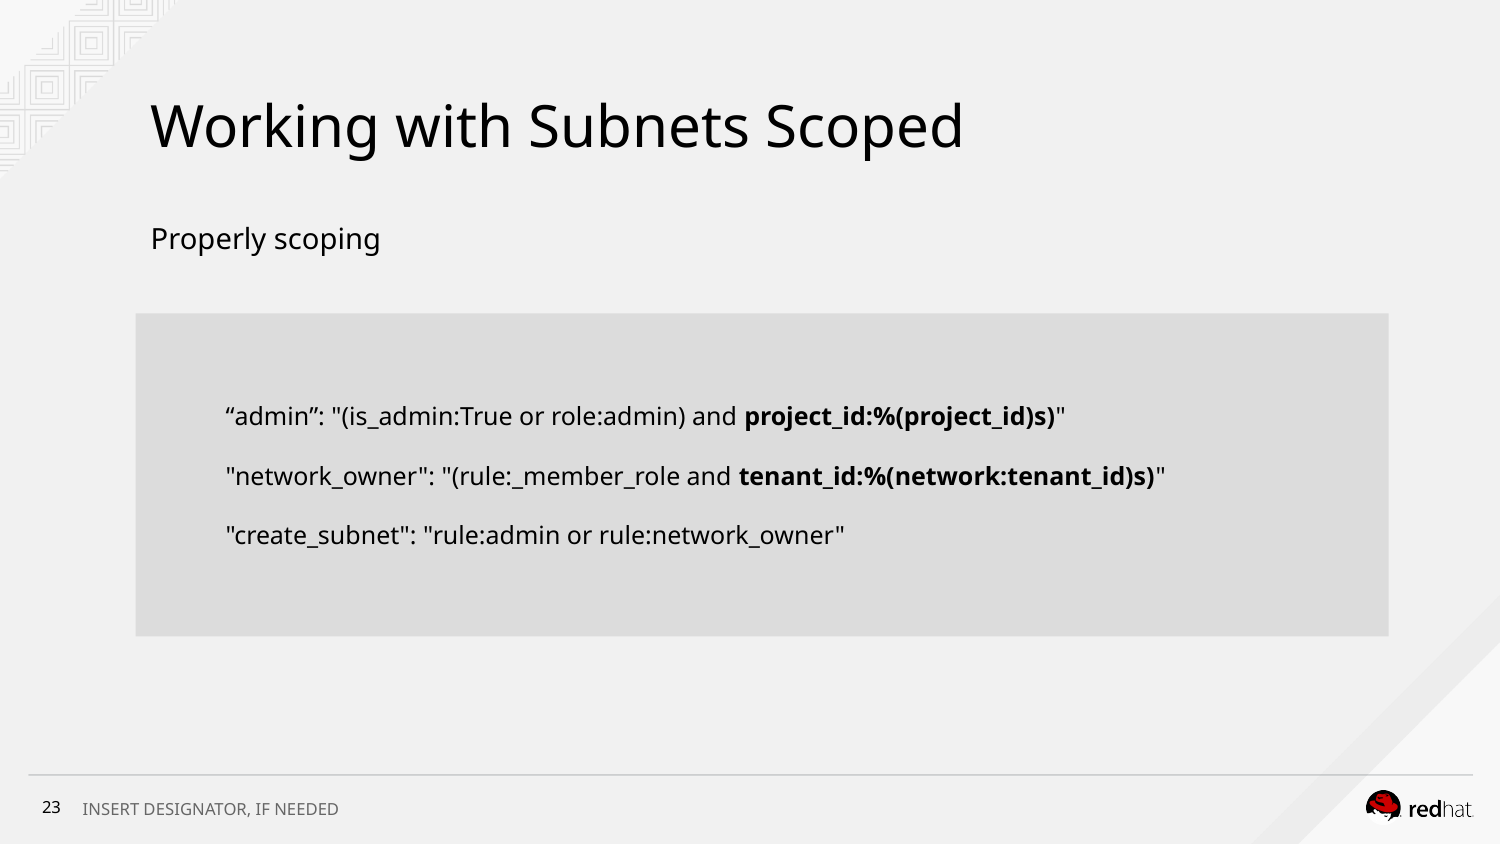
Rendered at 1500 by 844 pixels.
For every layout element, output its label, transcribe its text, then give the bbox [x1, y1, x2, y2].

title Working with Subnets Scoped [135, 0, 1365, 175]
slide_number 1 [16, 776, 77, 842]
subtitle Properly scoping [135, 205, 945, 314]
text_box “admin”: "(is_admin:True or role:admin) and project_id:%(project_id)s)" "network_owner": "(rule:_member_role and tenant_id:%(network:tenant_id)s)" "create_subnet": "rule:admin or rule:network_owner" [135, 313, 1389, 637]
picture [0, 0, 1500, 844]
